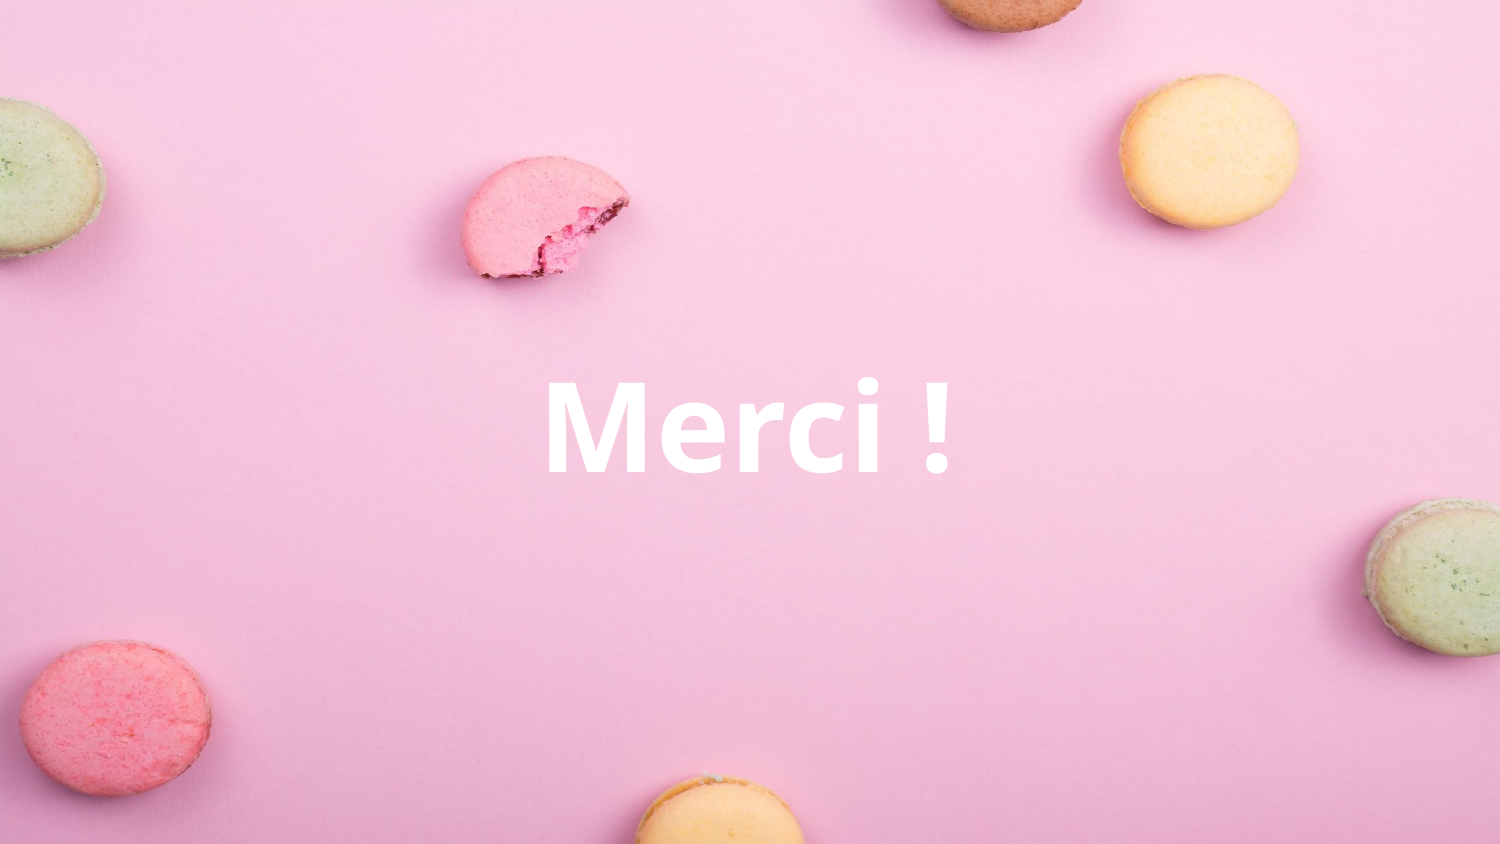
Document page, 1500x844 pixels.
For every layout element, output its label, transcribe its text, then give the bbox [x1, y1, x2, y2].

title Merci ! [66, 296, 1428, 550]
picture [0, 0, 1500, 844]
